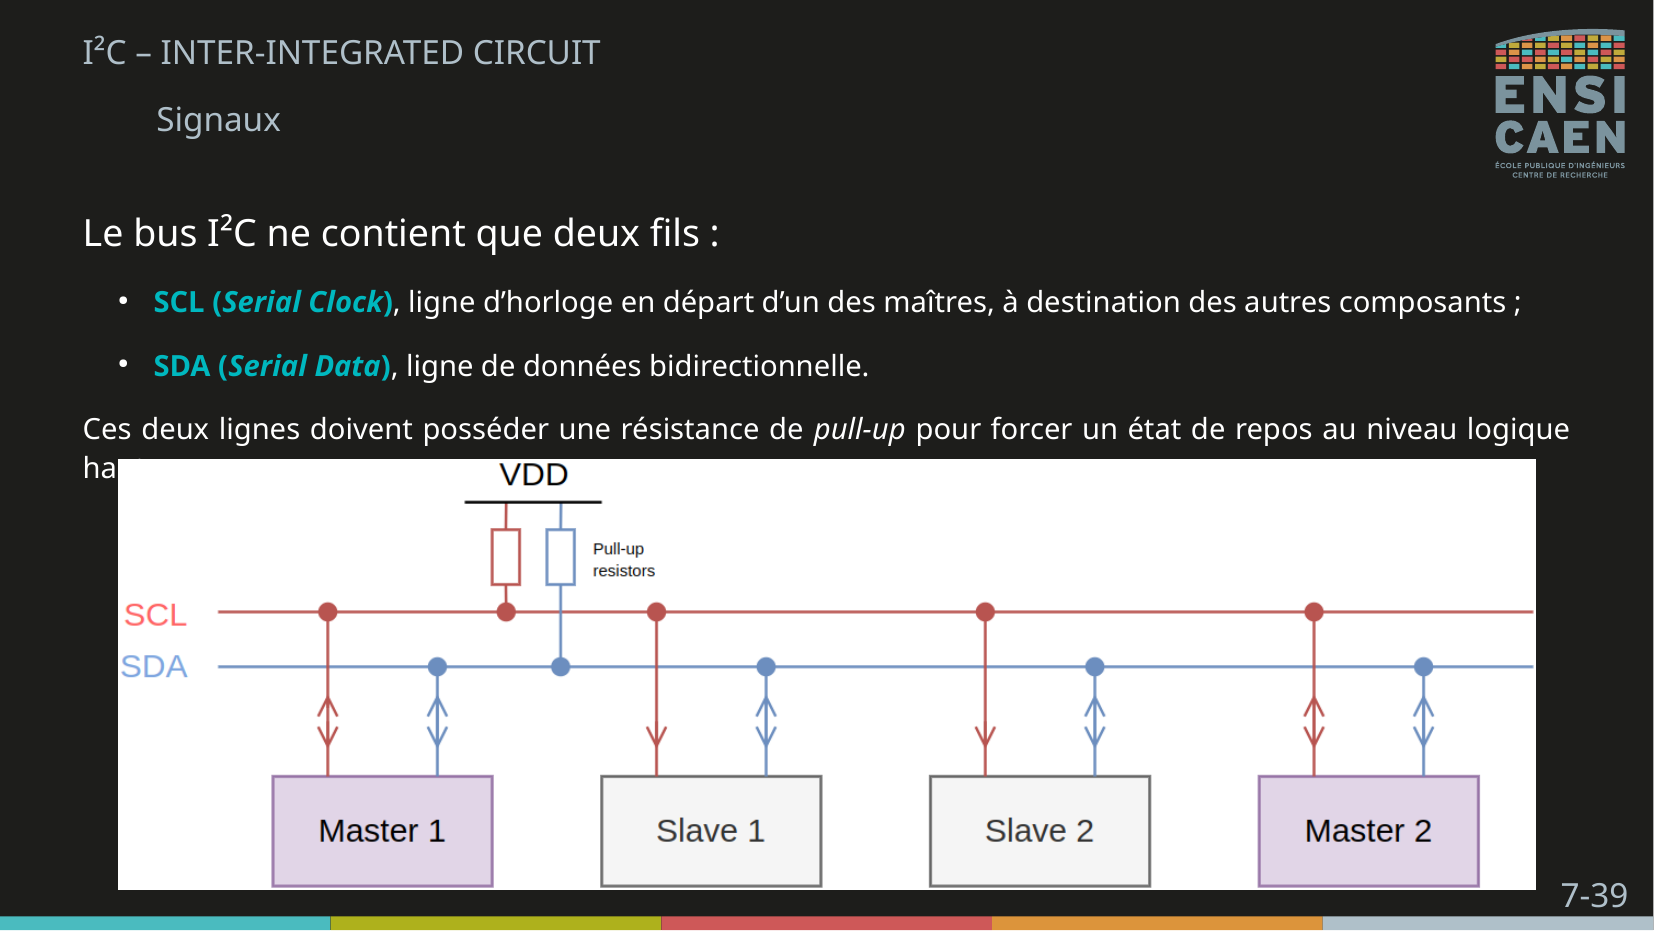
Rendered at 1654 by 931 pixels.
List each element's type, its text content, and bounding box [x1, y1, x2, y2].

title I²C – INTER-INTEGRATED CIRCUIT Signaux [82, 0, 1467, 148]
list Le bus I²C ne contient que deux fils : SCL (Serial Clock), ligne d’horloge en départ d’un des maîtres, à destination des autres composants ; SDA (Serial Data), ligne de données bidirectionnelle. Ces deux lignes doivent posséder une résistance de pull-up pour forcer un état de repos au niveau logique haut. [82, 206, 1571, 916]
picture [118, 459, 1536, 890]
